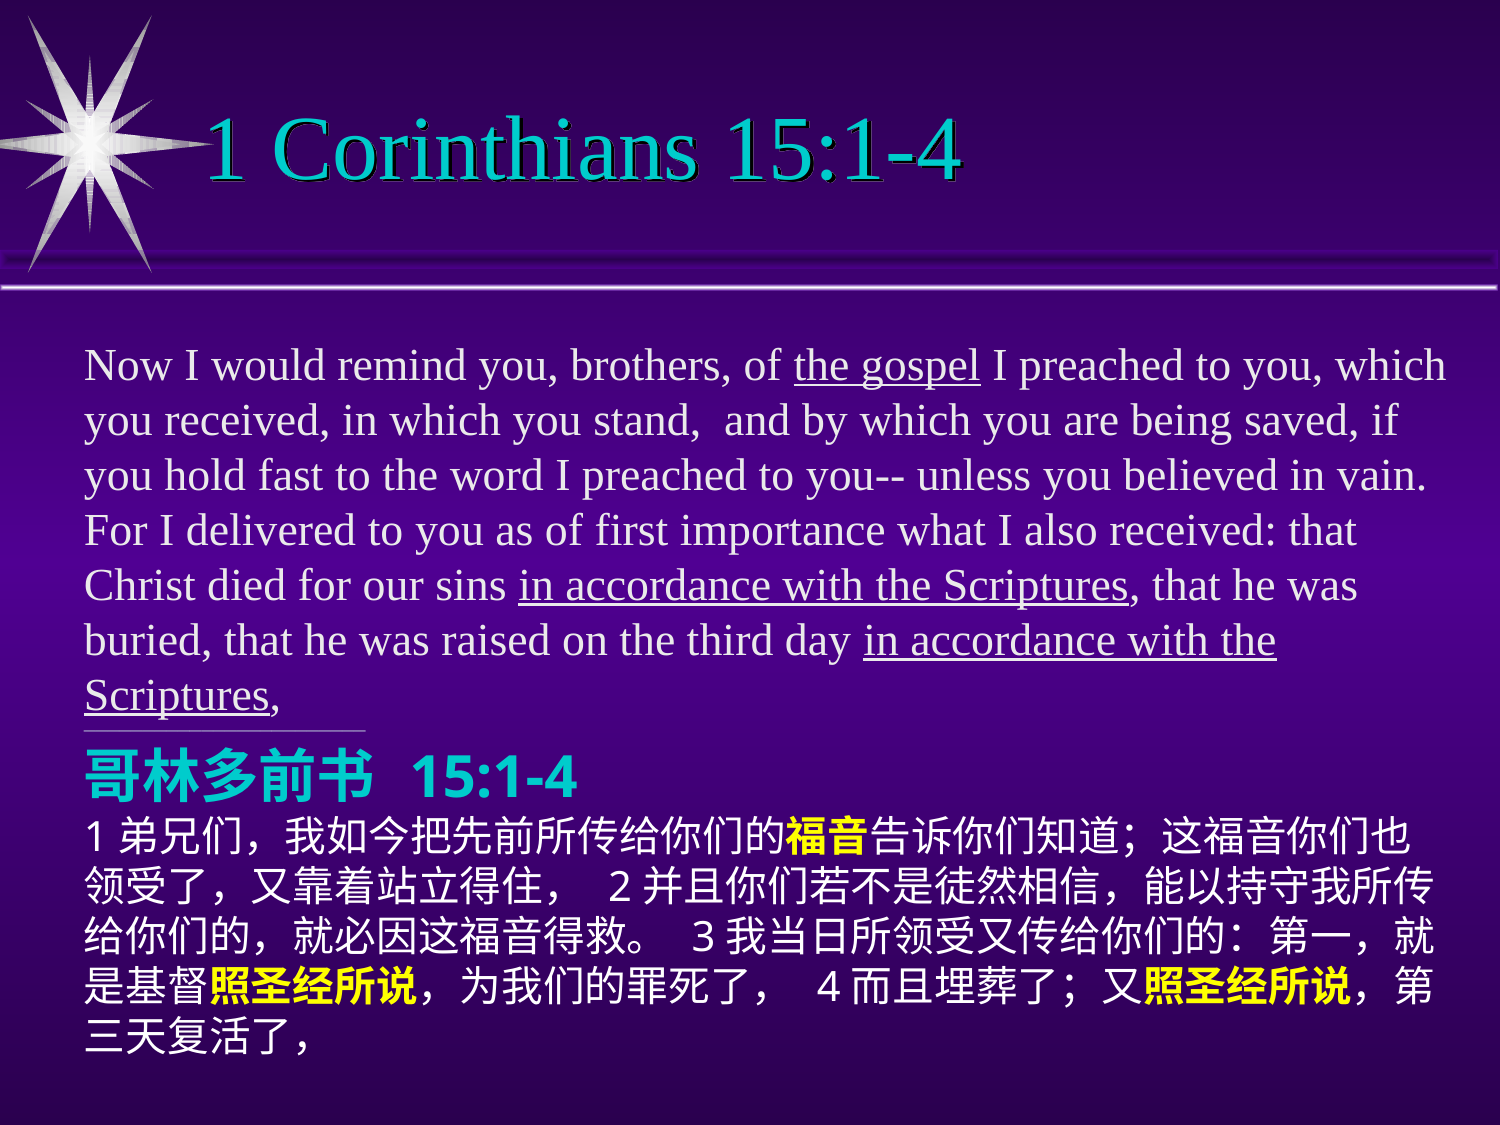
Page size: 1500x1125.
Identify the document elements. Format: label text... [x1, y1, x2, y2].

title 1 Corinthians 15:1-4 [187, 56, 1463, 244]
text_box Now I would remind you, brothers, of the gospel I preached to you, which you received, in which you stand, and by which you are being saved, if you hold fast to the word I preached to you-- unless you believed in vain. For I delivered to you as of first importance what I also received: that Christ died for our sins in accordance with the Scriptures, that he was buried, that he was raised on the third day in accordance with the Scriptures, ──────────────────────── 哥林多前书 15:1-4 1弟兄们，我如今把先前所传给你们的福音告诉你们知道；这福音你们也领受了，又靠着站立得住， 2并且你们若不是徒然相信，能以持守我所传给你们的，就必因这福音得救。 3我当日所领受又传给你们的：第一，就是基督照圣经所说，为我们的罪死了， 4而且埋葬了；又照圣经所说，第三天复活了， [69, 327, 1463, 1103]
